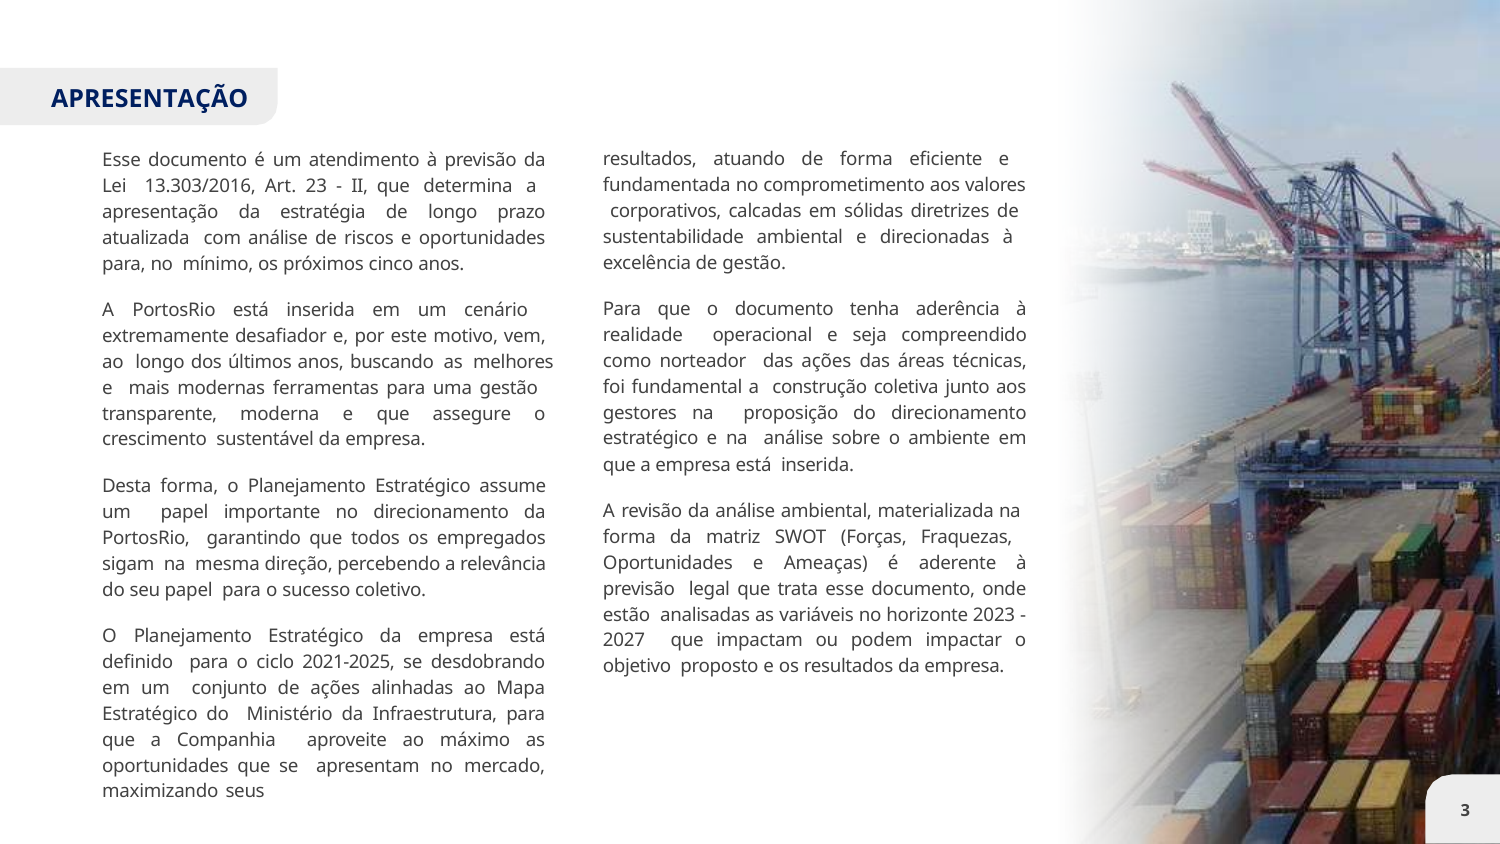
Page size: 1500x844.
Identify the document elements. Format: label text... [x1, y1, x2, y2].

text_box [1425, 774, 1500, 844]
picture [985, 0, 1500, 844]
title APRESENTAÇÃO [48, 80, 278, 113]
text_box [0, 67, 278, 126]
text_box Esse documento é um atendimento à previsão da Lei 13.303/2016, Art. 23 - II, que determina a apresentação da estratégia de longo prazo atualizada com análise de riscos e oportunidades para, no mínimo, os próximos cinco anos. A PortosRio está inserida em um cenário extremamente desaﬁador e, por este motivo, vem, ao longo dos últimos anos, buscando as melhores e mais modernas ferramentas para uma gestão transparente, moderna e que assegure o crescimento sustentável da empresa. Desta forma, o Planejamento Estratégico assume um papel importante no direcionamento da PortosRio, garantindo que todos os empregados sigam na mesma direção, percebendo a relevância do seu papel para o sucesso coletivo. O Planejamento Estratégico da empresa está deﬁnido para o ciclo 2021-2025, se desdobrando em um conjunto de ações alinhadas ao Mapa Estratégico do Ministério da Infraestrutura, para que a Companhia aproveite ao máximo as oportunidades que se apresentam no mercado, maximizando seus [99, 142, 556, 779]
text_box 6 [1454, 799, 1476, 823]
text_box resultados, atuando de forma eﬁciente e fundamentada no comprometimento aos valores corporativos, calcadas em sólidas diretrizes de sustentabilidade ambiental e direcionadas à excelência de gestão. Para que o documento tenha aderência à realidade operacional e seja compreendido como norteador das ações das áreas técnicas, foi fundamental a construção coletiva junto aos gestores na proposição do direcionamento estratégico e na análise sobre o ambiente em que a empresa está inserida. A revisão da análise ambiental, materializada na forma da matriz SWOT (Forças, Fraquezas, Oportunidades e Ameaças) é aderente à previsão legal que trata esse documento, onde estão analisadas as variáveis no horizonte 2023 - 2027 que impactam ou podem impactar o objetivo proposto e os resultados da empresa. [600, 141, 1028, 679]
